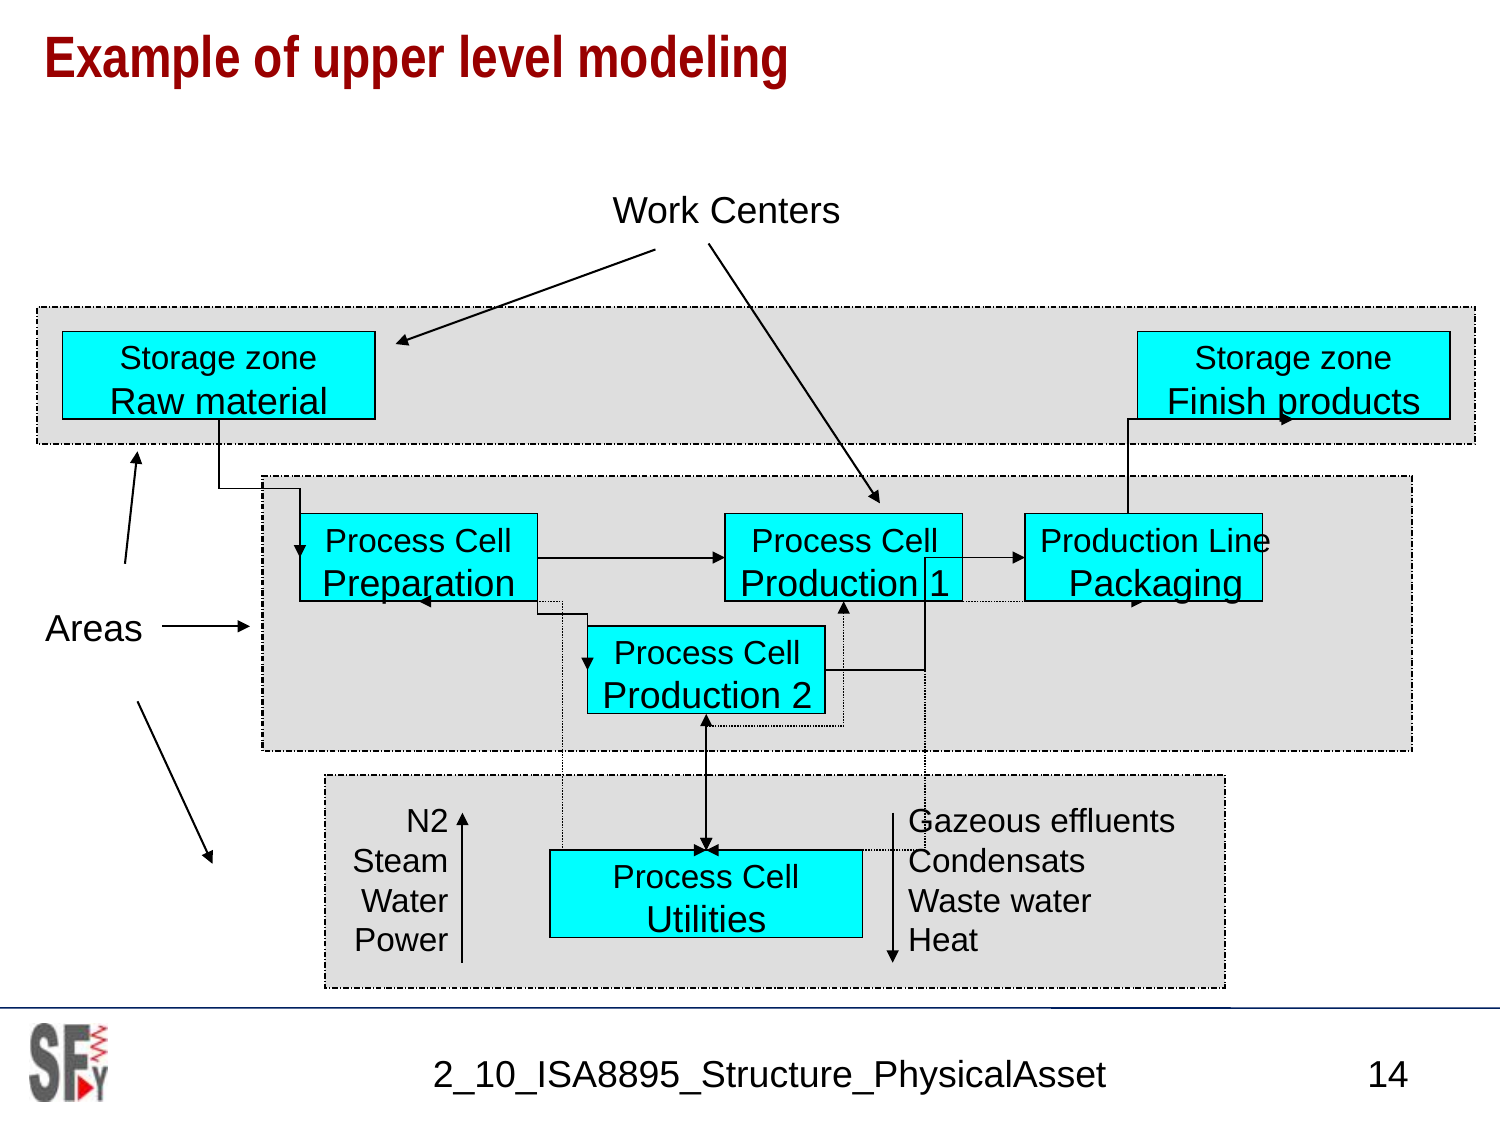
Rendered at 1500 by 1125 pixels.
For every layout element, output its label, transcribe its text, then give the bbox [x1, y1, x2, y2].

text_box Process Cell Utilities [549, 850, 863, 938]
footer 2_10_ISA8895_Structure_PhysicalAsset [417, 1034, 1352, 1103]
text_box Storage zone Finish products [1137, 331, 1450, 420]
text_box Gazeous effluents Condensats Waste water Heat [893, 783, 1192, 967]
text_box Process Cell Production 1 [926, 558, 963, 602]
text_box [538, 559, 924, 669]
text_box Storage zone Raw material [62, 331, 375, 420]
text_box N2 Steam Water Power [337, 783, 464, 967]
text_box [37, 306, 839, 445]
slide_number <numéro> [1352, 1034, 1490, 1103]
text_box [707, 476, 1413, 752]
text_box Areas [30, 596, 158, 657]
picture [29, 1023, 108, 1102]
title Example of upper level modeling [29, 12, 1471, 138]
text_box [752, 306, 1475, 445]
text_box Production Line Packaging [1024, 513, 1263, 602]
text_box [262, 476, 1127, 557]
text_box Process Cell Production 1 [724, 513, 963, 602]
text_box Work Centers [597, 178, 856, 239]
text_box Process Cell Preparation [299, 513, 538, 602]
text_box [324, 775, 1225, 988]
text_box Process Cell Production 2 [587, 626, 825, 714]
text_box [262, 489, 705, 752]
